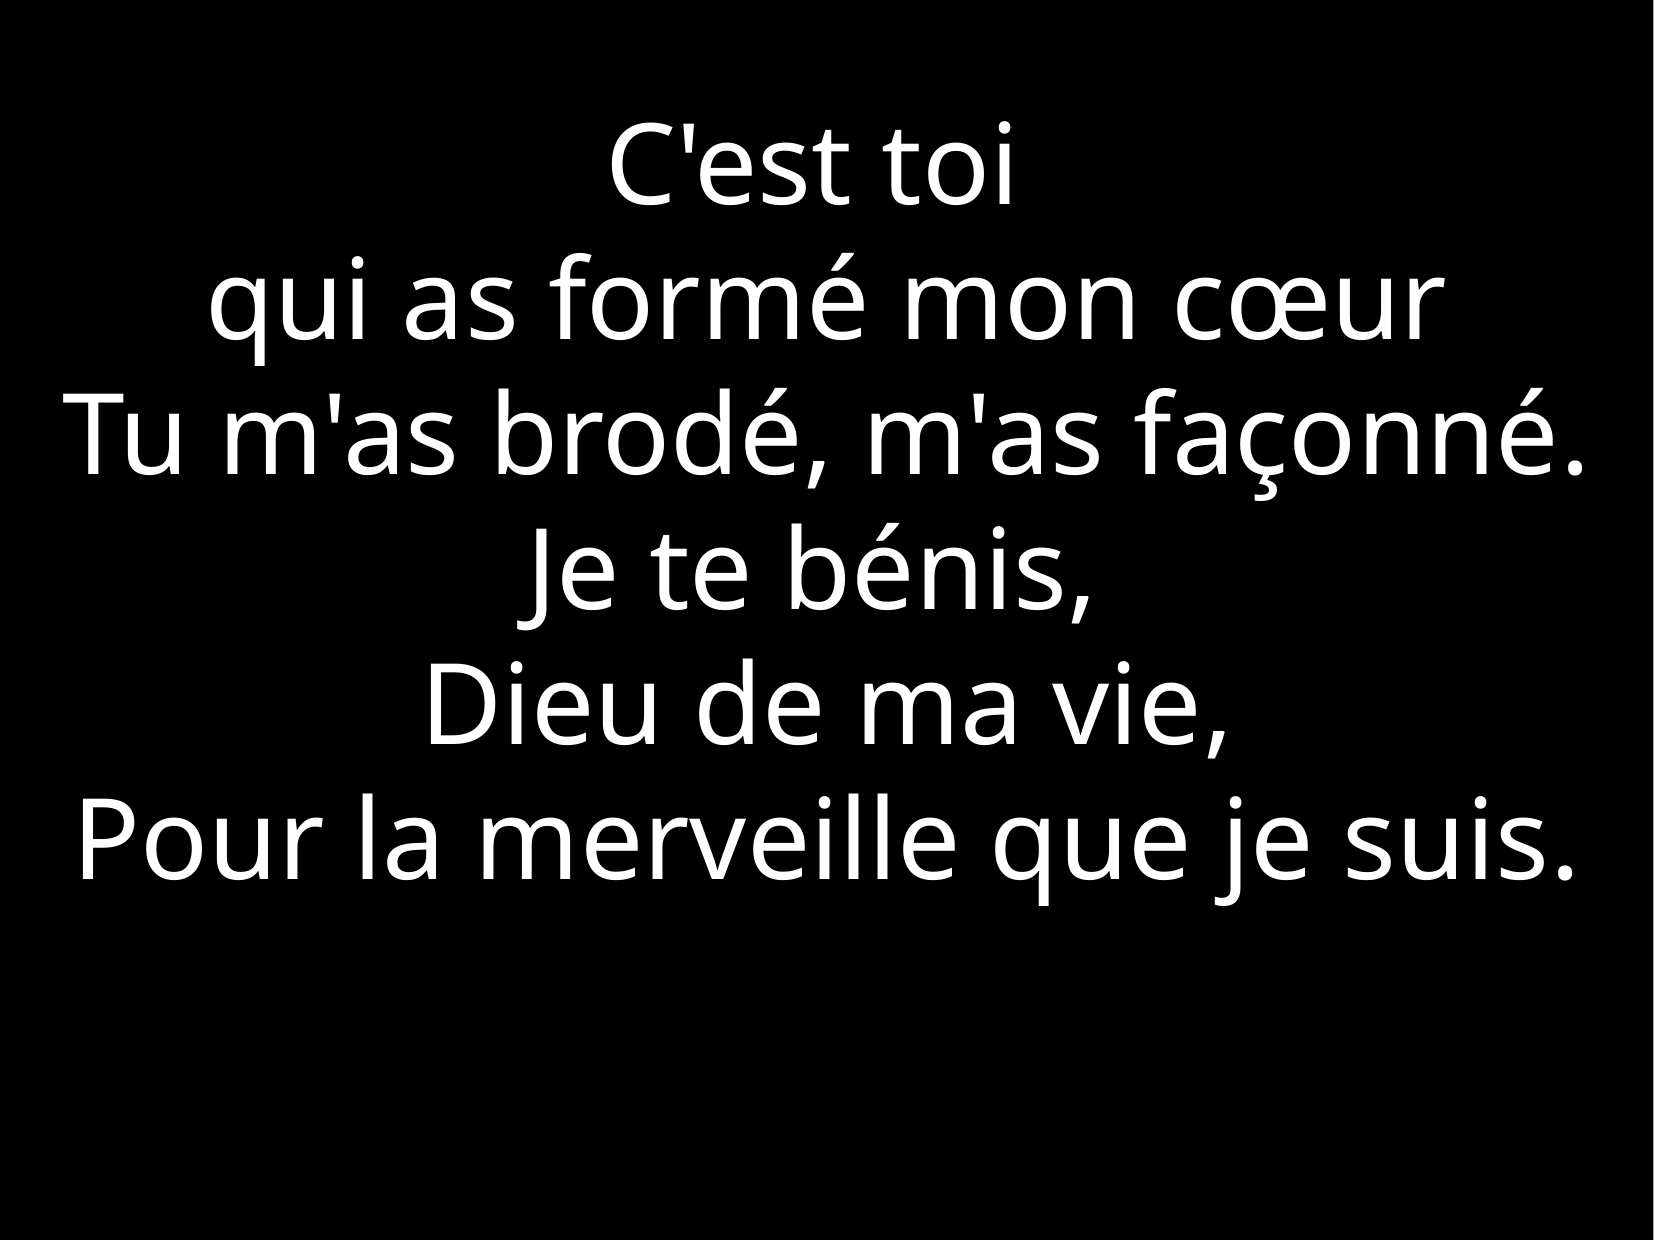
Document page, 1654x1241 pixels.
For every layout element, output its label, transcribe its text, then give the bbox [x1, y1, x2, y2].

text_box C'est toi qui as formé mon cœur Tu m'as brodé, m'as façonné. Je te bénis, Dieu de ma vie, Pour la merveille que je suis. [0, 12, 1654, 651]
